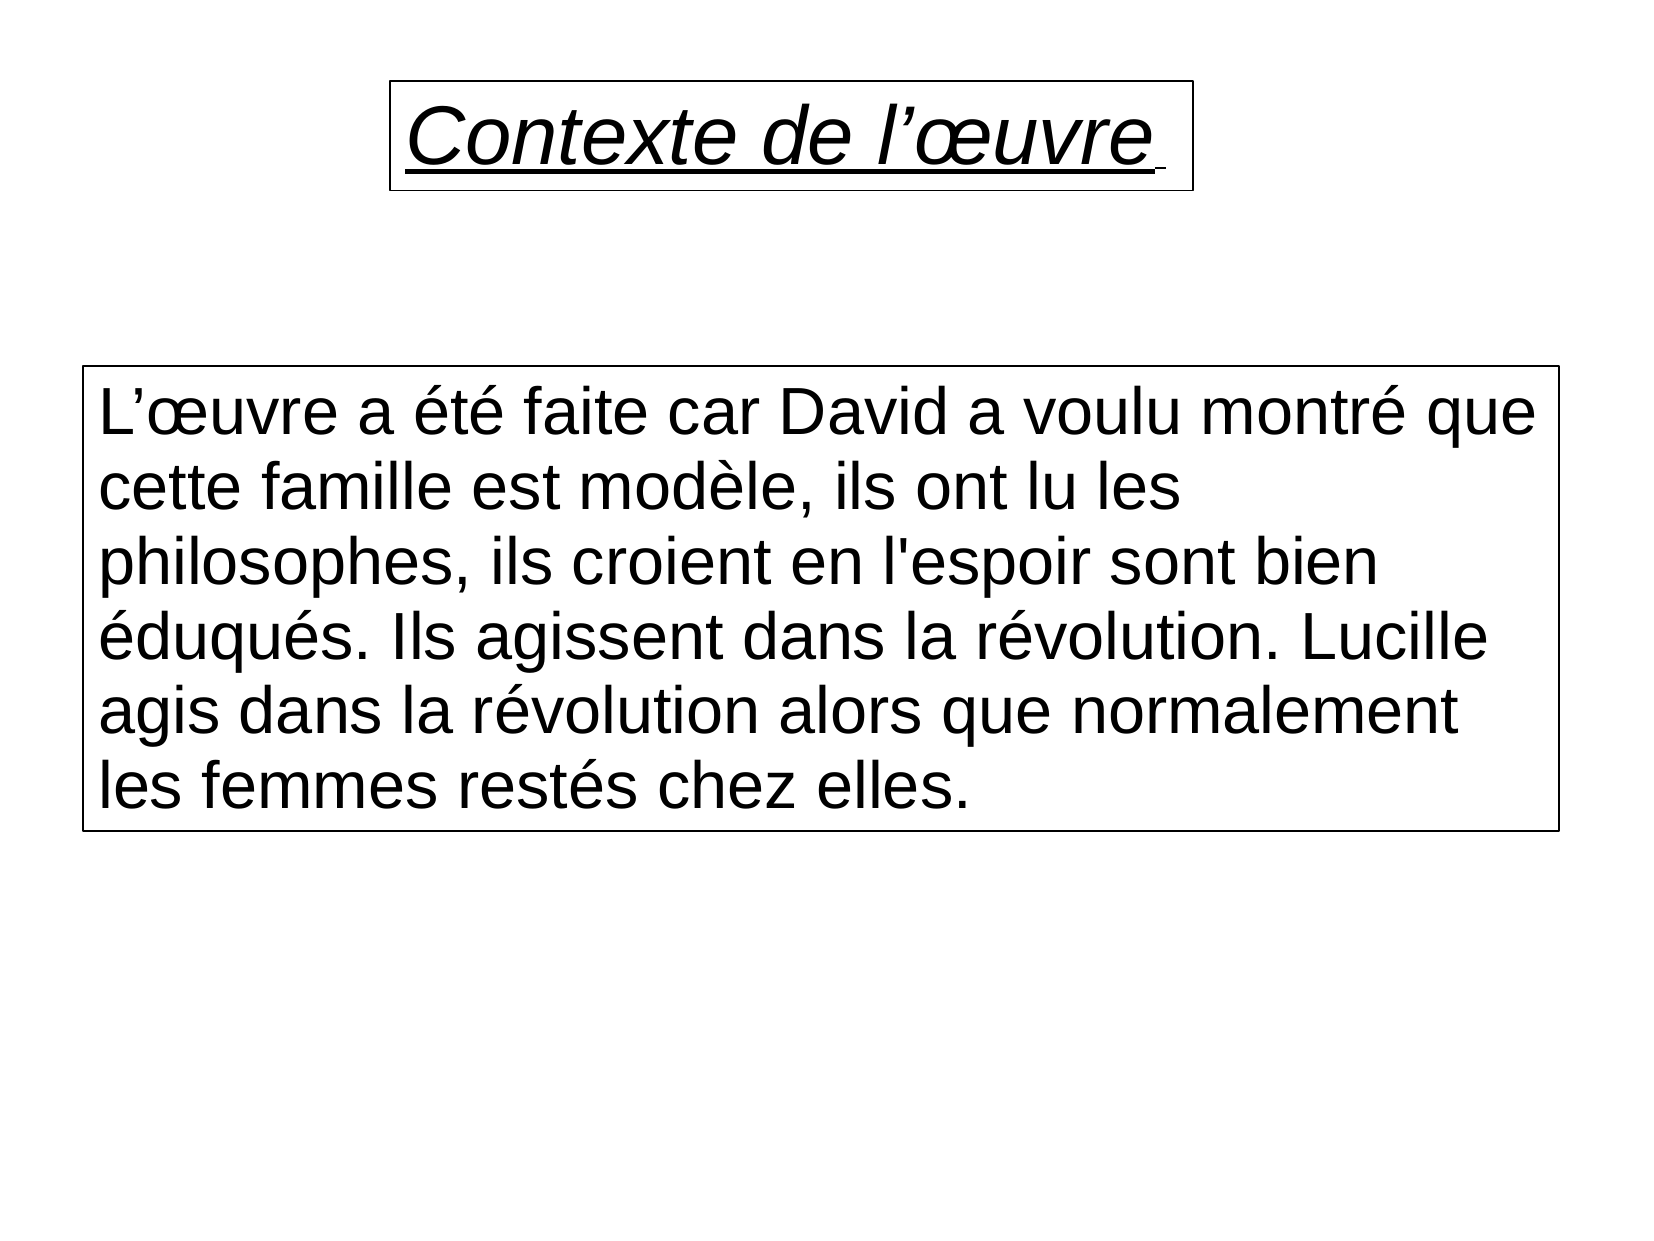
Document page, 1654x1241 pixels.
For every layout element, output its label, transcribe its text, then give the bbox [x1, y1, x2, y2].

text_box L’œuvre a été faite car David a voulu montré que cette famille est modèle, ils ont lu les philosophes, ils croient en l'espoir sont bien éduqués. Ils agissent dans la révolution. Lucille agis dans la révolution alors que normalement les femmes restés chez elles. [82, 366, 1560, 830]
text_box Contexte de l’œuvre [389, 81, 1193, 189]
